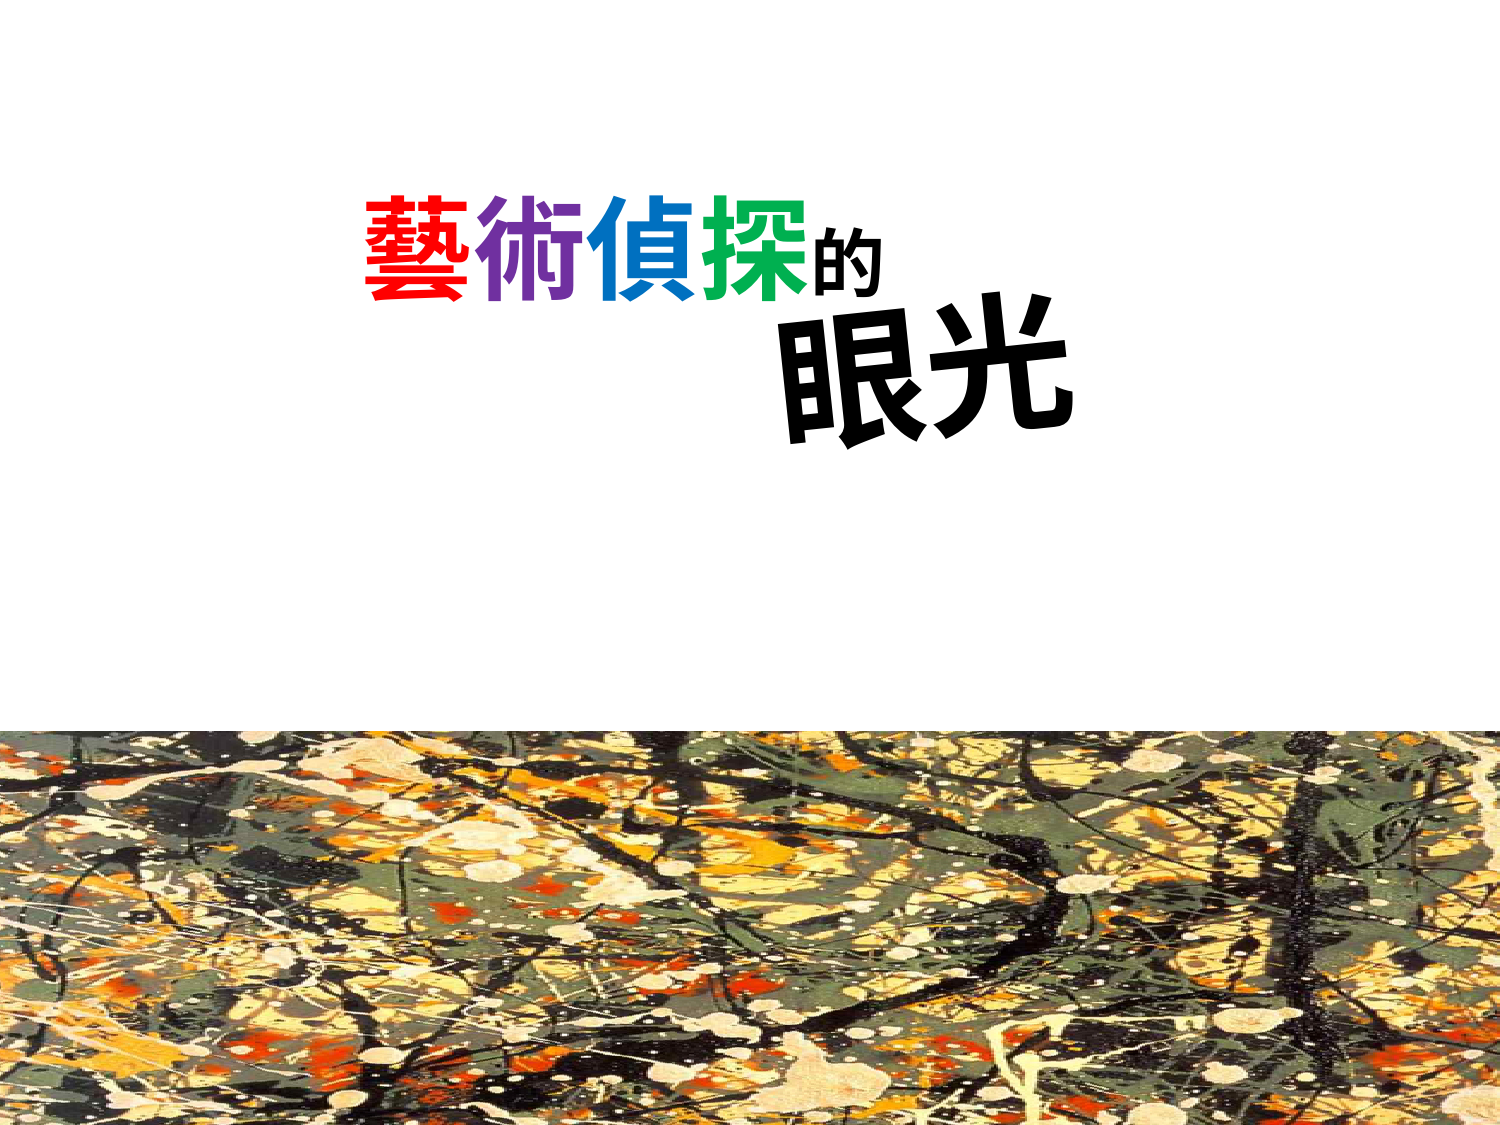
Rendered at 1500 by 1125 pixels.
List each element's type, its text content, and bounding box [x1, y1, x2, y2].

text_box 眼光 [750, 243, 1197, 485]
title 藝術偵探的 [167, 152, 1079, 340]
picture [0, 731, 1500, 1125]
